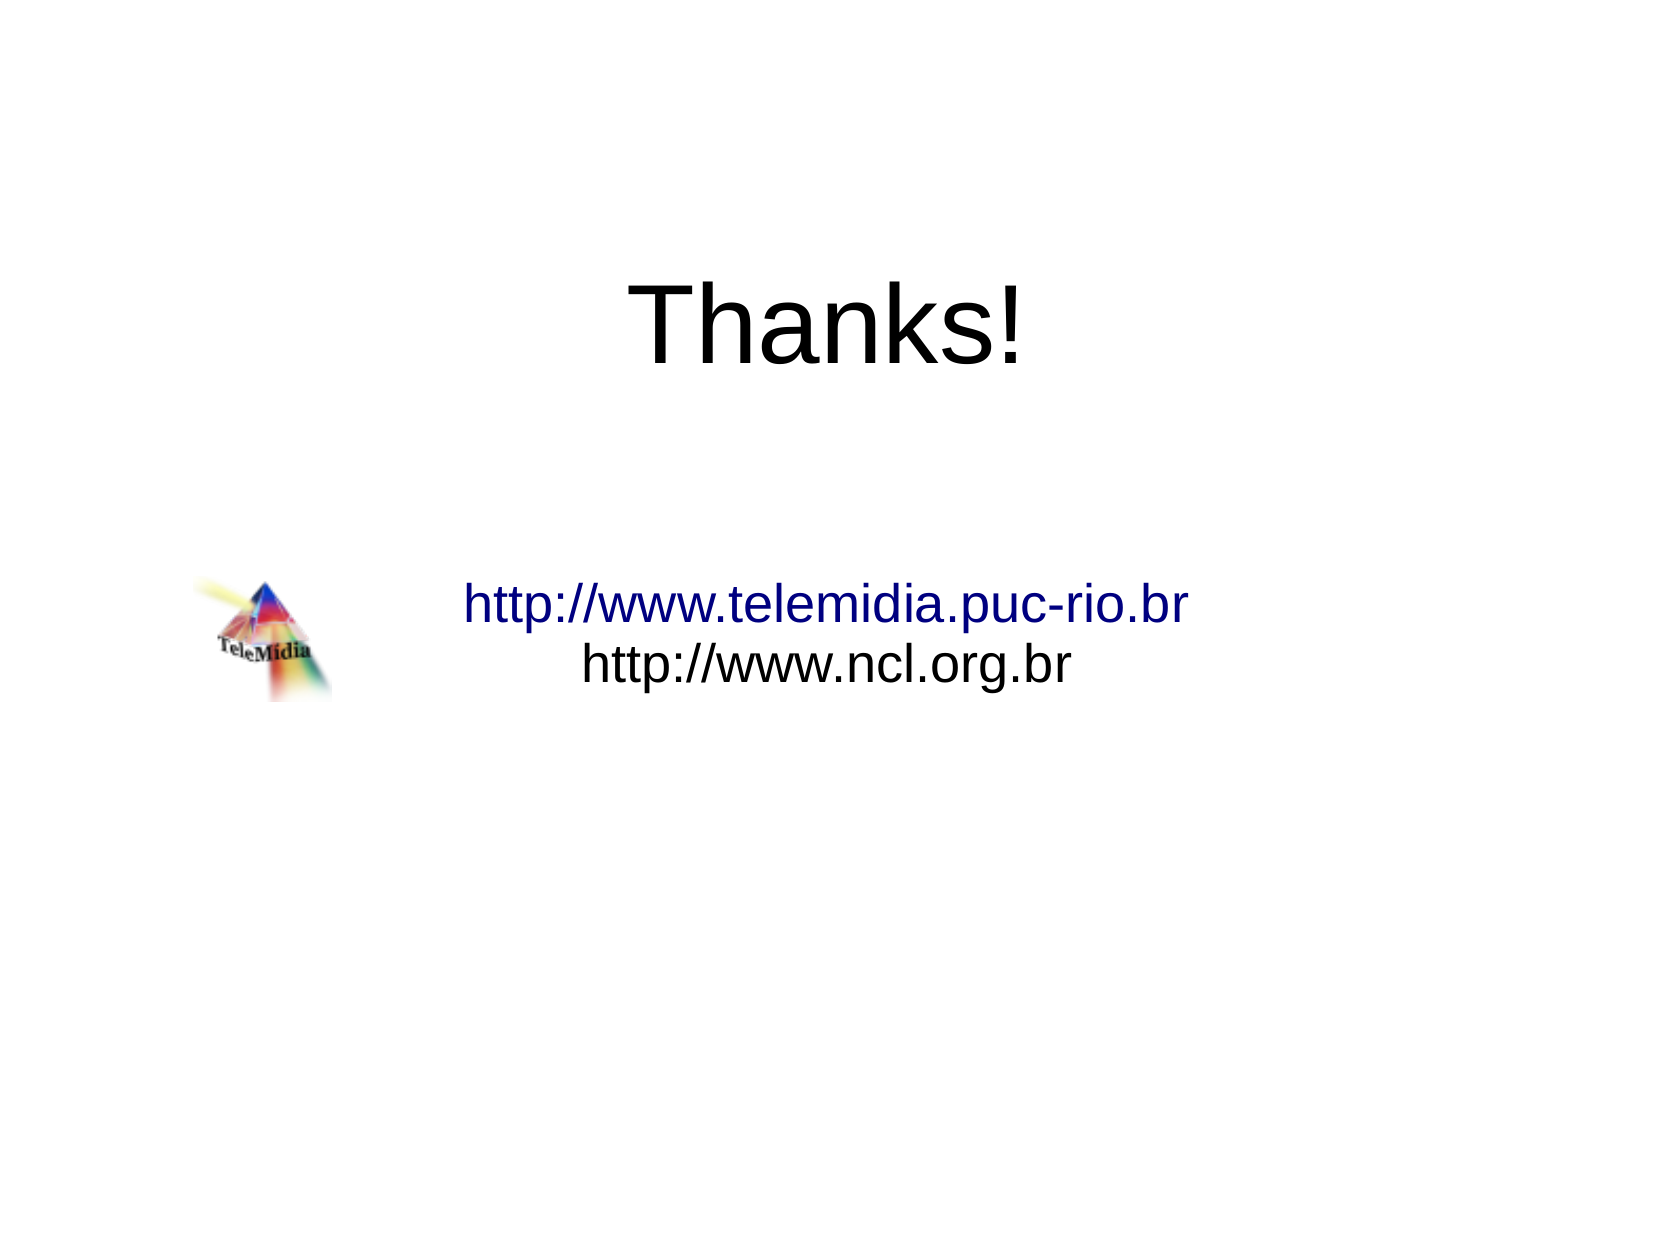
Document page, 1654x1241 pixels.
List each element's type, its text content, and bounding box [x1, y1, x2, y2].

subtitle Thanks! http://www.telemidia.puc-rio.br http://www.ncl.org.br [82, 197, 1571, 1001]
picture [193, 576, 332, 702]
